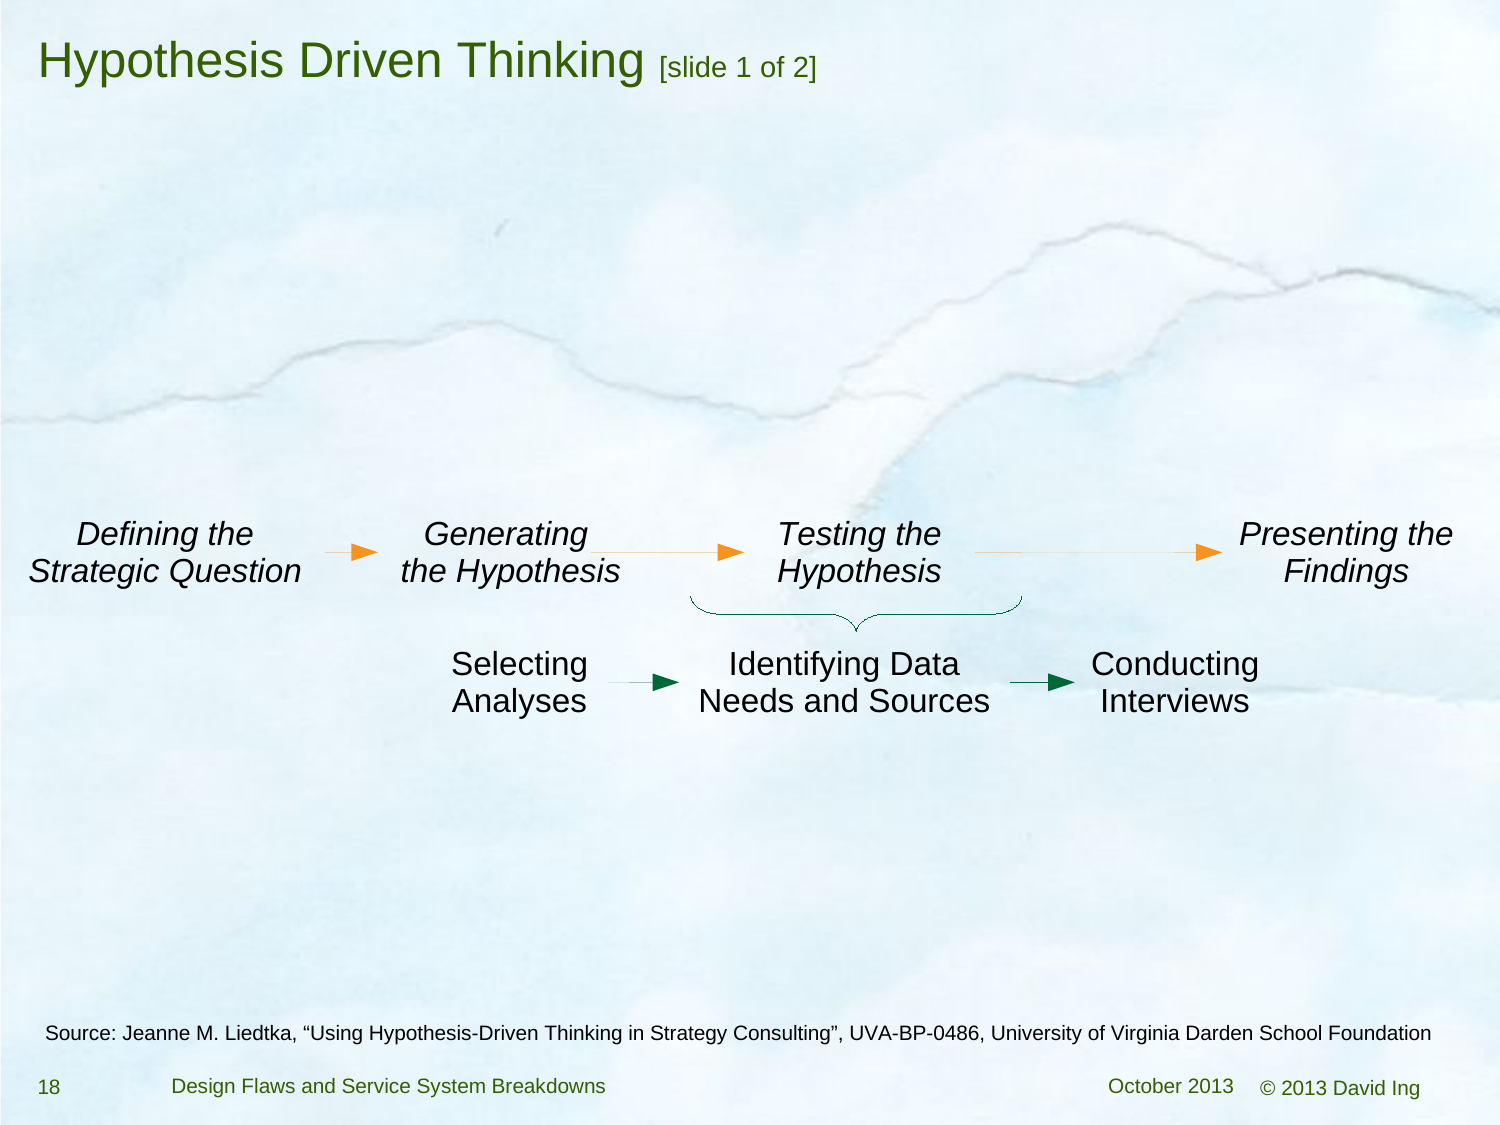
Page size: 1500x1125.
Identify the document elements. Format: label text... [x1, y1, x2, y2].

text_box Testing the Hypothesis [744, 507, 976, 597]
text_box Defining the Strategic Question [5, 507, 325, 597]
text_box Identifying Data Needs and Sources [679, 637, 1010, 727]
text_box Presenting the Findings [1222, 507, 1471, 597]
text_box Source: Jeanne M. Liedtka, “Using Hypothesis-Driven Thinking in Strategy Consulting”, UVA-BP-0486, University of Virginia Darden School Foundation [30, 1012, 1463, 1082]
text_box Generating the Hypothesis [377, 507, 644, 597]
text_box Conducting Interviews [1074, 637, 1276, 727]
title Hypothesis Driven Thinking [slide 1 of 2] [37, 37, 1463, 152]
picture [0, 0, 1500, 1125]
text_box Selecting Analyses [431, 637, 609, 727]
